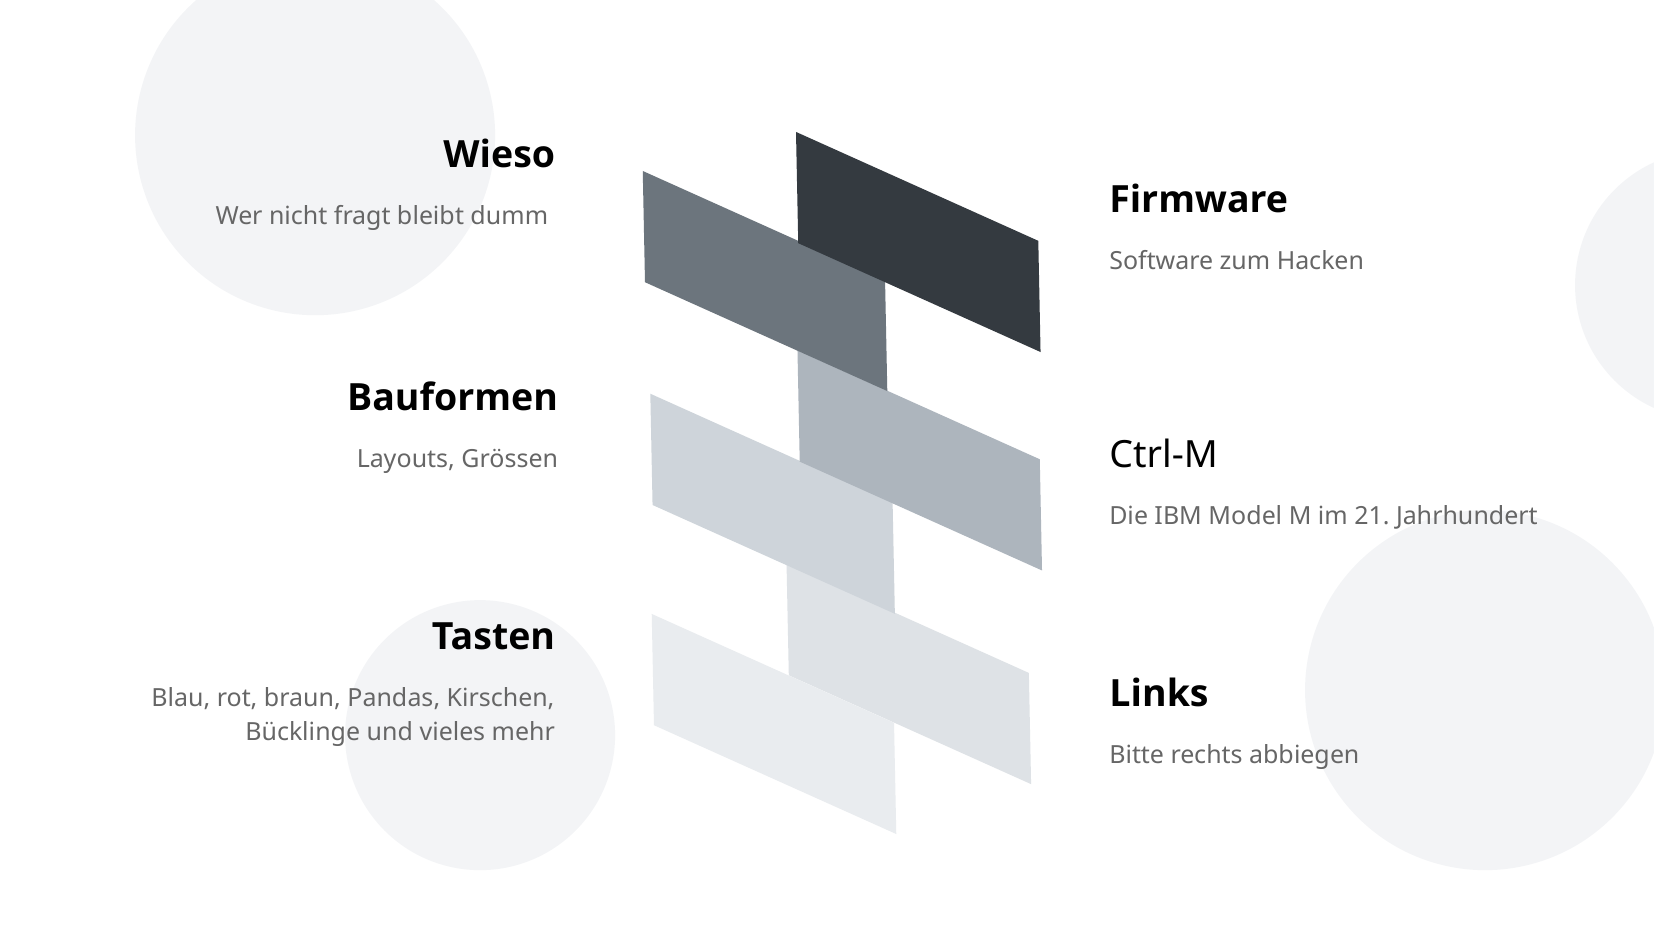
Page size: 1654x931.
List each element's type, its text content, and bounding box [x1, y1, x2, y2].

text_box Software zum Hacken [1094, 235, 1650, 358]
text_box Links [1094, 659, 1425, 726]
text_box Tasten [240, 602, 571, 668]
text_box Bauformen [243, 362, 574, 429]
text_box Blau, rot, braun, Pandas, Kirschen, Bücklinge und vieles mehr [88, 672, 571, 796]
text_box Die IBM Model M im 21. Jahrhundert [1094, 490, 1650, 614]
text_box Wieso [240, 120, 571, 186]
text_box Layouts, Grössen [18, 432, 574, 608]
text_box Bitte rechts abbiegen [1094, 729, 1650, 853]
text_box Wer nicht fragt bleibt dumm [15, 190, 571, 313]
text_box Firmware [1094, 165, 1425, 231]
text_box Ctrl-M [1094, 420, 1425, 487]
